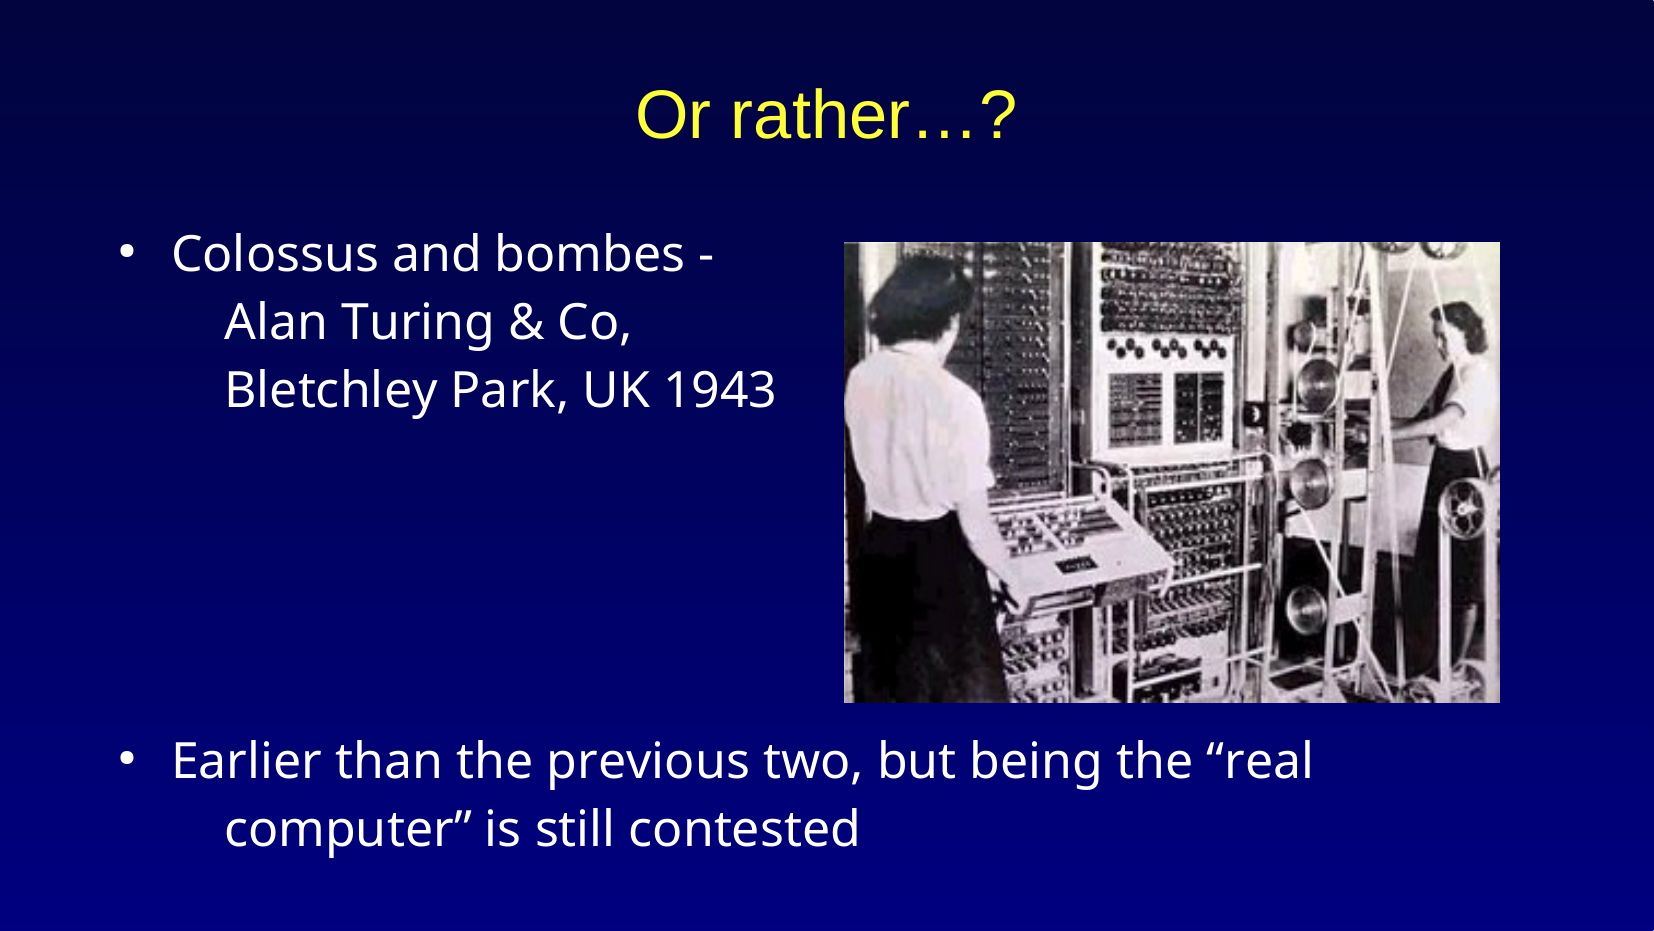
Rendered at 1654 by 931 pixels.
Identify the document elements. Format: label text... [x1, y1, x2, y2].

picture [844, 242, 1500, 703]
list Colossus and bombes - Alan Turing & Co, Bletchley Park, UK 1943 Earlier than the previous two, but being the “real computer” is still contested [82, 217, 1571, 842]
title Or rather…? [82, 37, 1571, 193]
